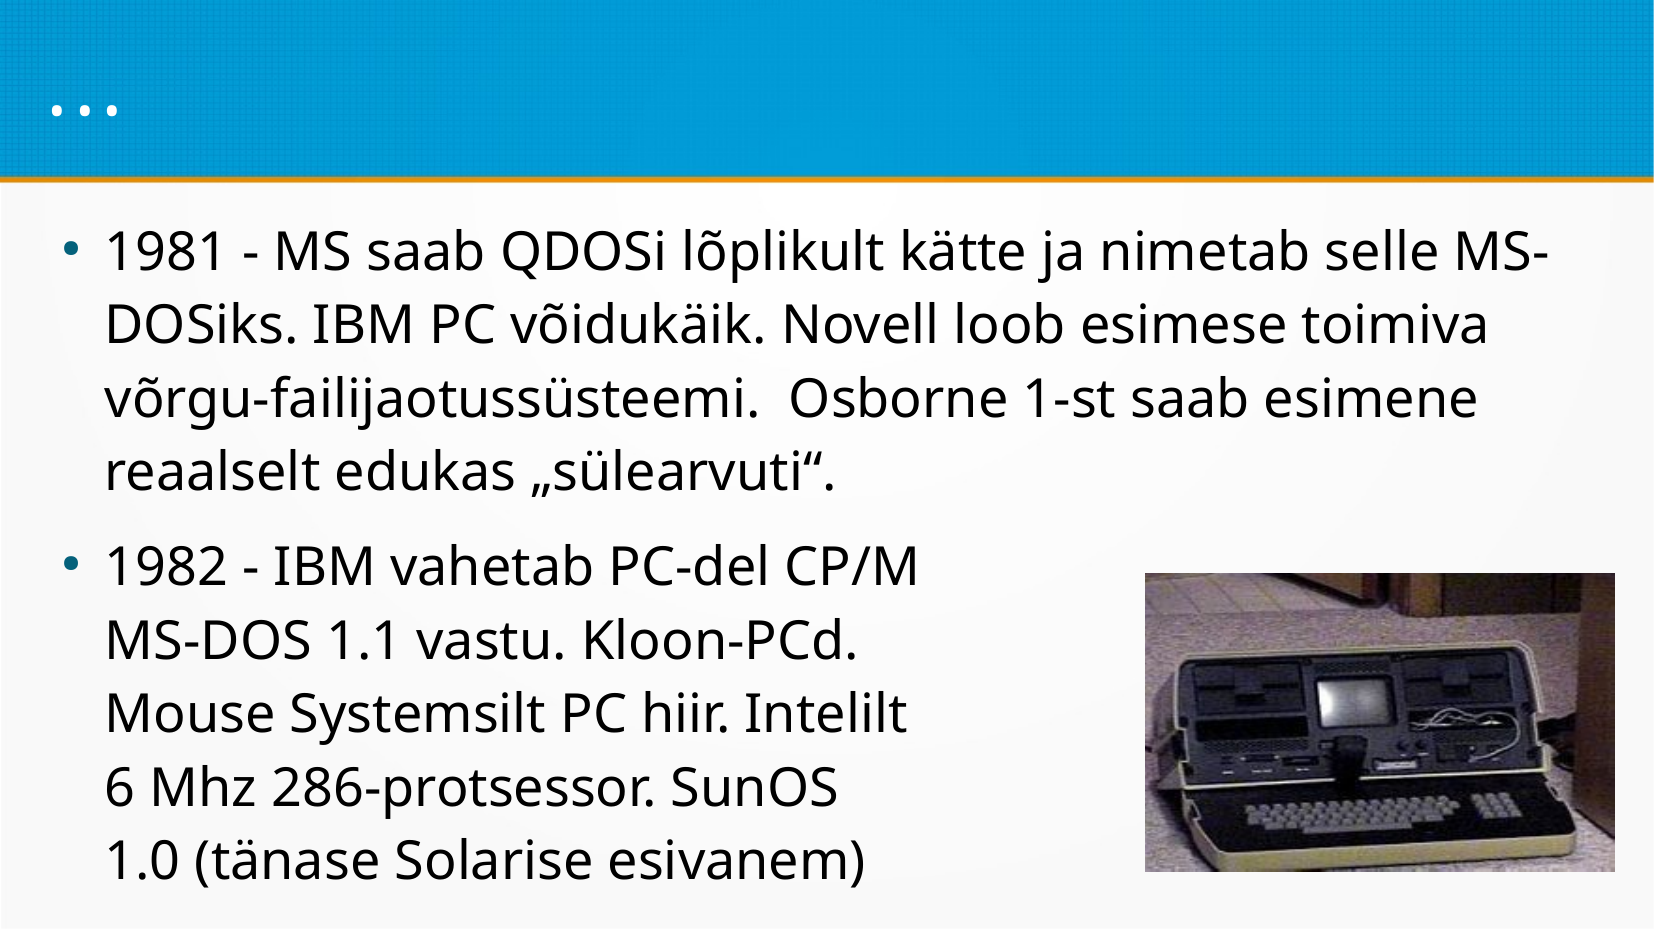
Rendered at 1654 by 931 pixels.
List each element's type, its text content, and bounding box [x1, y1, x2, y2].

picture [0, 175, 1654, 931]
list 1981 - MS saab QDOSi lõplikult kätte ja nimetab selle MS-DOSiks. IBM PC võidukäik. Novell loob esimese toimiva võrgu-failijaotussüsteemi. Osborne 1-st saab esimene reaalselt edukas „sülearvuti“. 1982 - IBM vahetab PC-del CP/M MS-DOS 1.1 vastu. Kloon-PCd. Mouse Systemsilt PC hiir. Intelilt 6 Mhz 286-protsessor. SunOS 1.0 (tänase Solarise esivanem) [47, 212, 1607, 902]
title ... [43, 0, 1619, 149]
